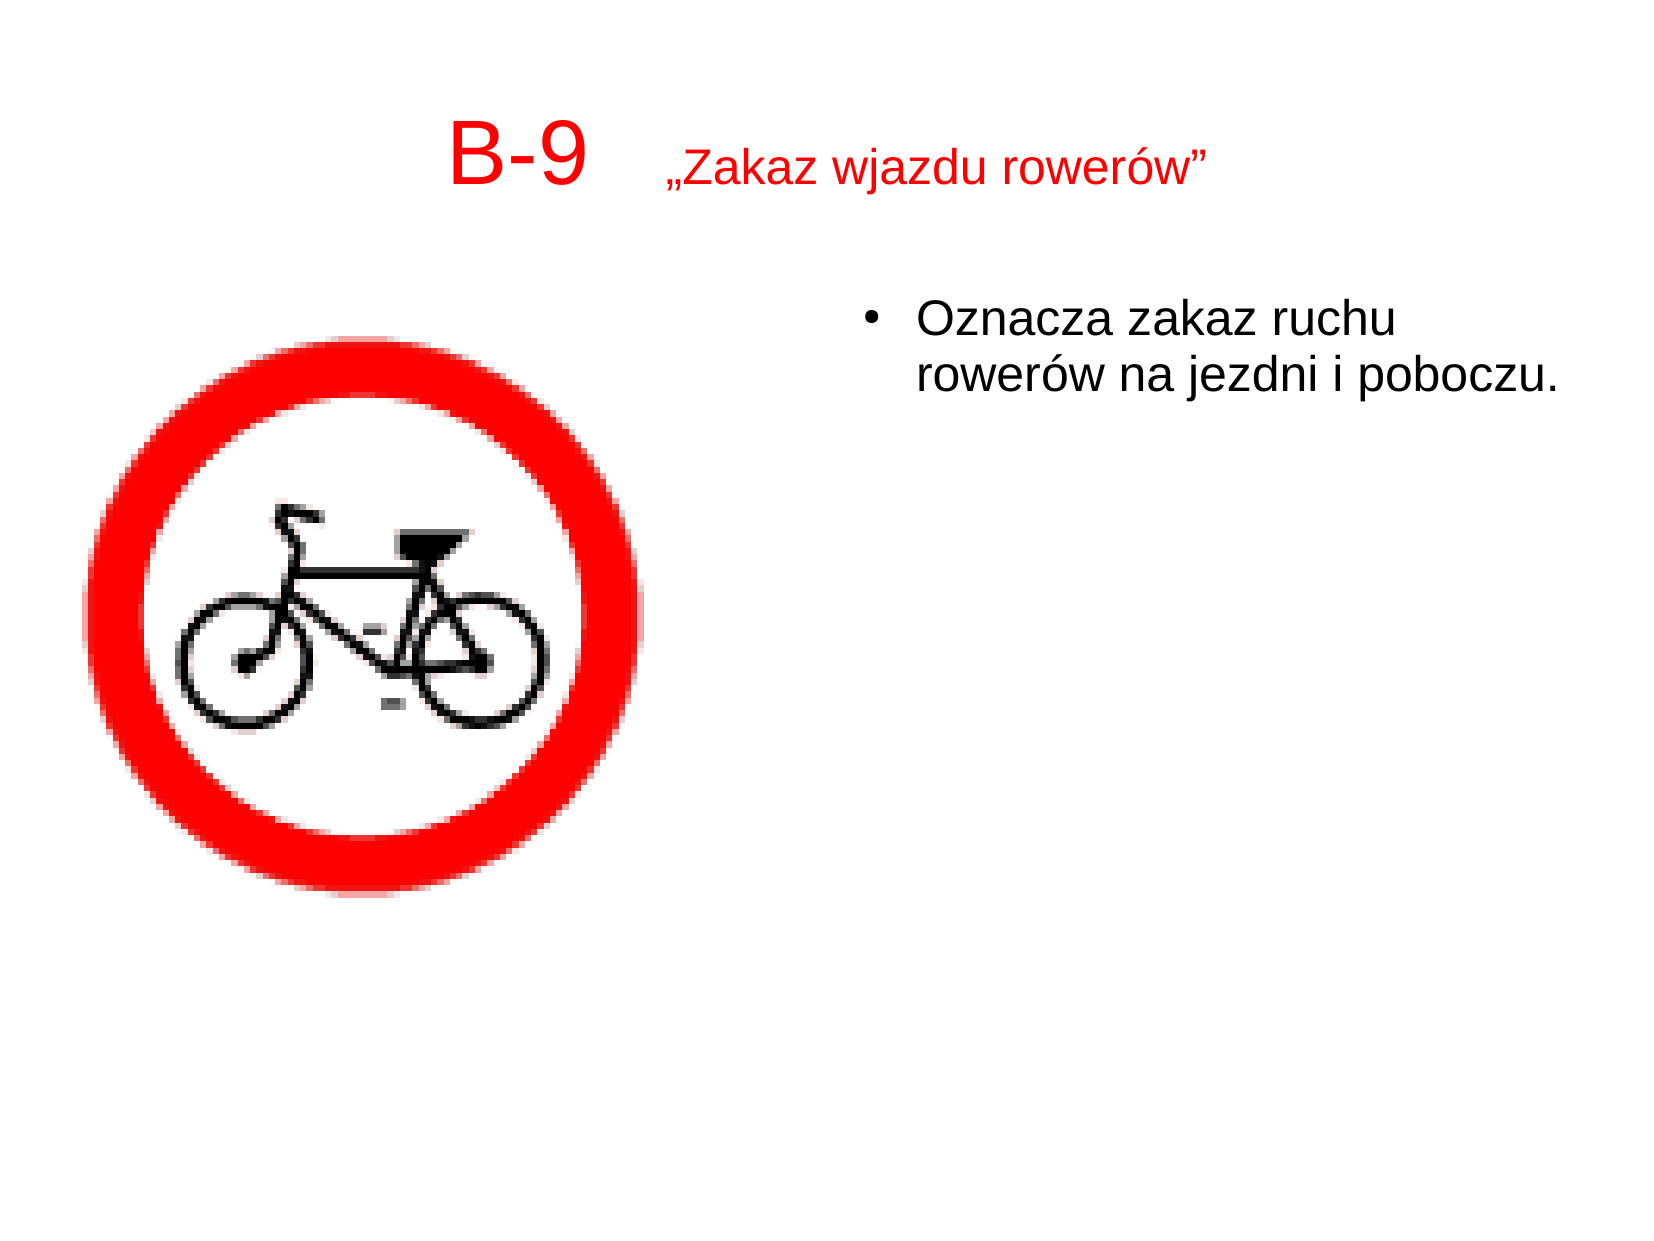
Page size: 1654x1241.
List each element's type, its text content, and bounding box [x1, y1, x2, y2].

picture [82, 336, 644, 898]
title B-9 „Zakaz wjazdu rowerów” [82, 56, 1571, 250]
list Oznacza zakaz ruchu rowerów na jezdni i poboczu. [845, 290, 1572, 1094]
